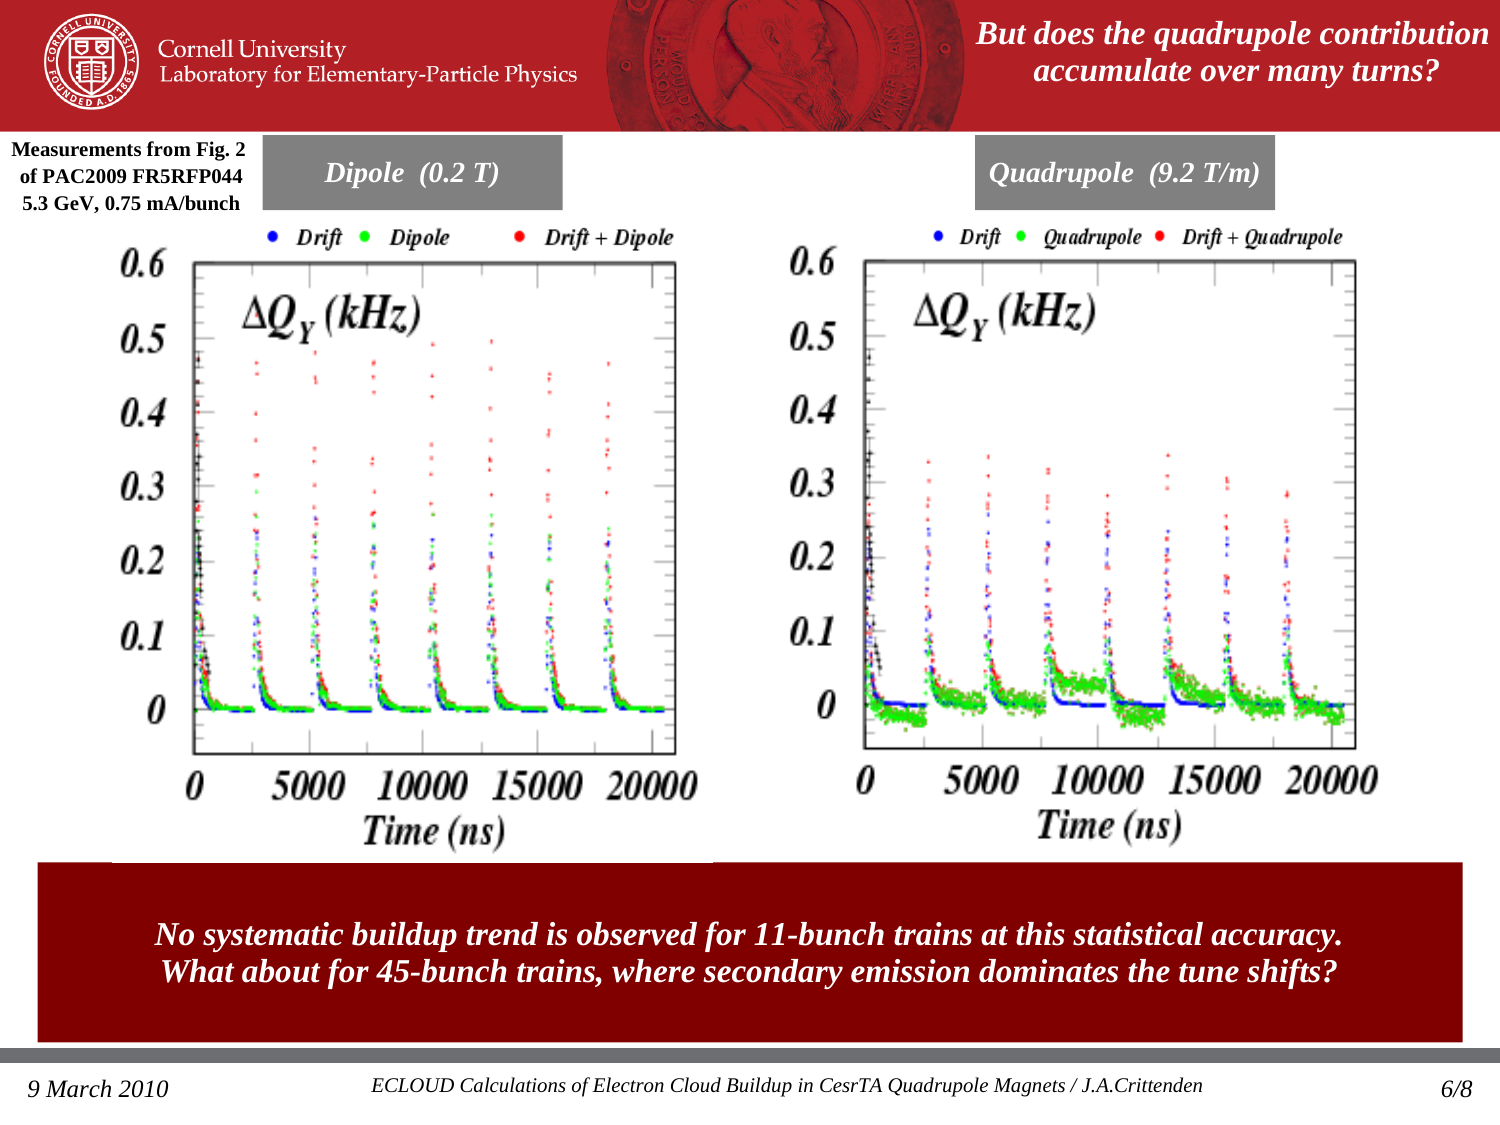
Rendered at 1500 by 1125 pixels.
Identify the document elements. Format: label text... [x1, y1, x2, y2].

picture [787, 224, 1388, 859]
text_box Quadrupole (9.2 T/m) [975, 135, 1276, 211]
text_box No systematic buildup trend is observed for 11-bunch trains at this statistical accuracy. What about for 45-bunch trains, where secondary emission dominates the tune shifts? [37, 862, 1463, 1043]
picture [112, 224, 713, 863]
text_box Dipole (0.2 T) [263, 135, 563, 211]
text_box Measurements from Fig. 2 of PAC2009 FR5RFP044 5.3 GeV, 0.75 mA/bunch [0, 134, 263, 222]
picture [0, 0, 1500, 132]
text_box But does the quadrupole contribution accumulate over many turns? [974, 15, 1500, 113]
